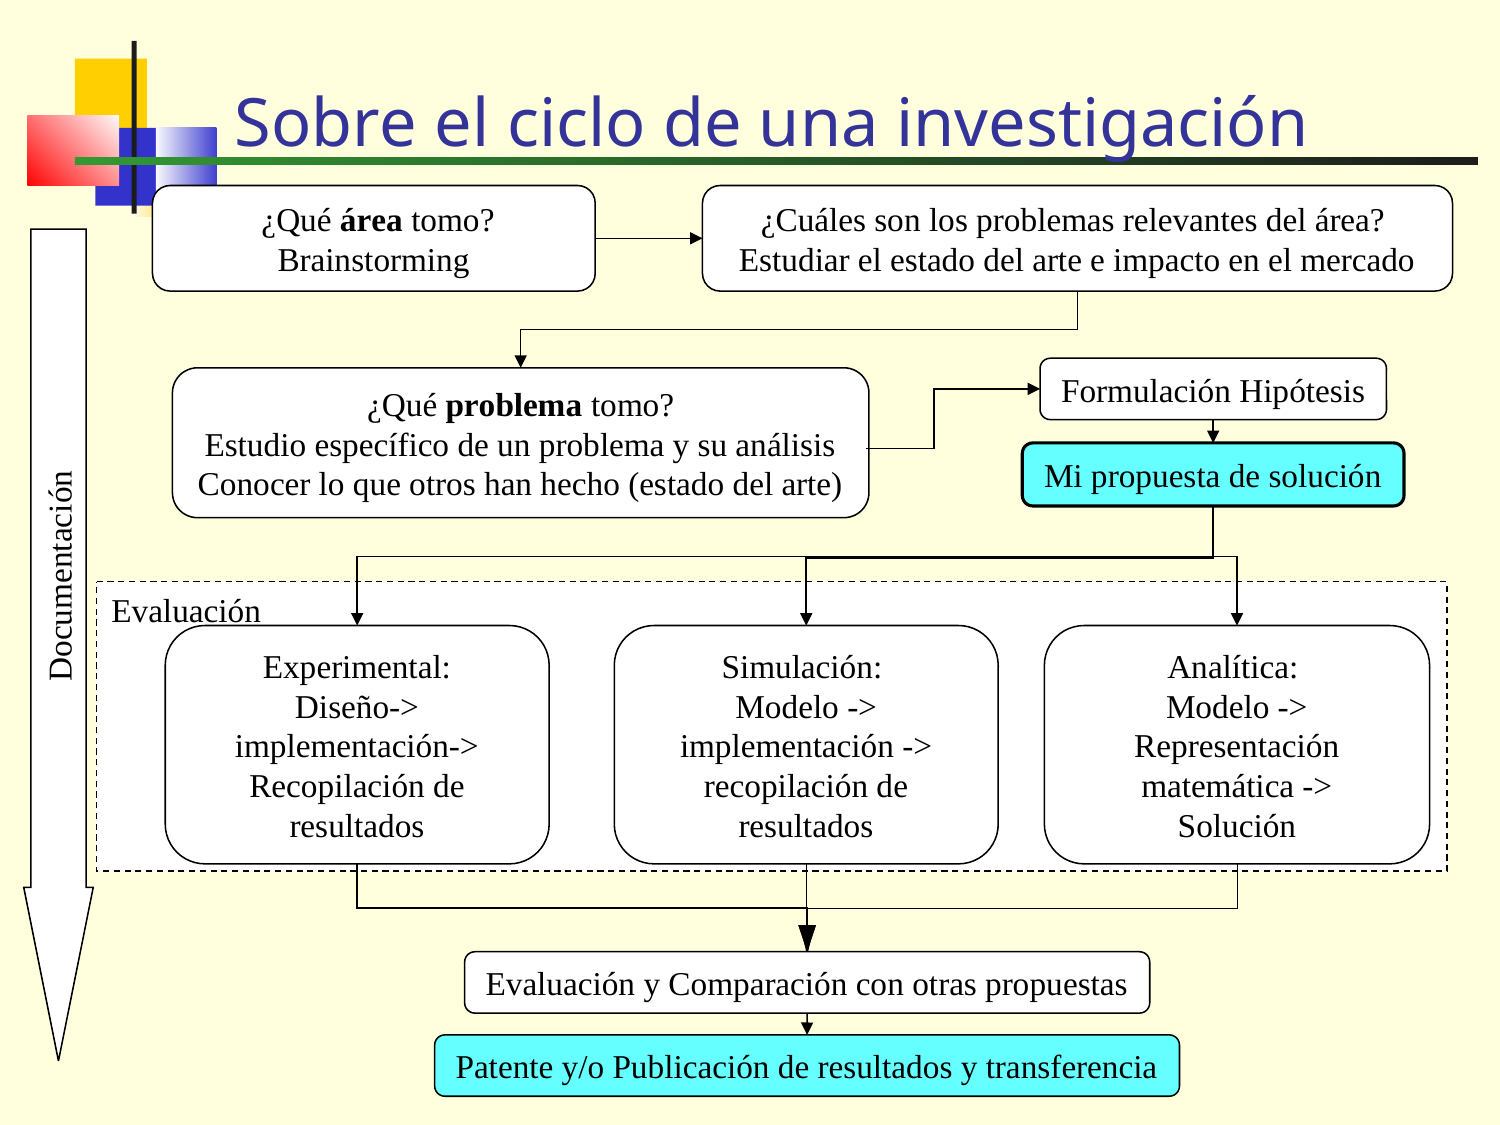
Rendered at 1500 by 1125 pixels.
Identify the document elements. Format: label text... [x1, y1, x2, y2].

text_box ¿Qué problema tomo? Estudio específico de un problema y su análisis Conocer lo que otros han hecho (estado del arte) [172, 367, 869, 518]
text_box Evaluación [358, 581, 806, 872]
text_box Documentación [23, 229, 94, 1061]
text_box Experimental: Diseño-> implementación-> Recopilación de resultados [165, 625, 550, 864]
text_box ¿Qué área tomo?Brainstorming [152, 185, 596, 292]
text_box Evaluación [1238, 581, 1447, 872]
text_box Evaluación [96, 581, 356, 872]
text_box Evaluación [807, 581, 1237, 872]
text_box Simulación: Modelo -> implementación -> recopilación de resultados [614, 625, 999, 864]
text_box Evaluación y Comparación con otras propuestas [464, 951, 1150, 1014]
title Sobre el ciclo de una investigación [234, 45, 1500, 193]
text_box Mi propuesta de solución [1022, 442, 1405, 506]
text_box Analítica: Modelo -> Representación matemática -> Solución [1044, 625, 1430, 864]
text_box Formulación Hipótesis [1040, 358, 1387, 420]
text_box Patente y/o Publicación de resultados y transferencia [434, 1034, 1180, 1097]
text_box ¿Cuáles son los problemas relevantes del área? Estudiar el estado del arte e impacto en el mercado [702, 193, 1453, 292]
